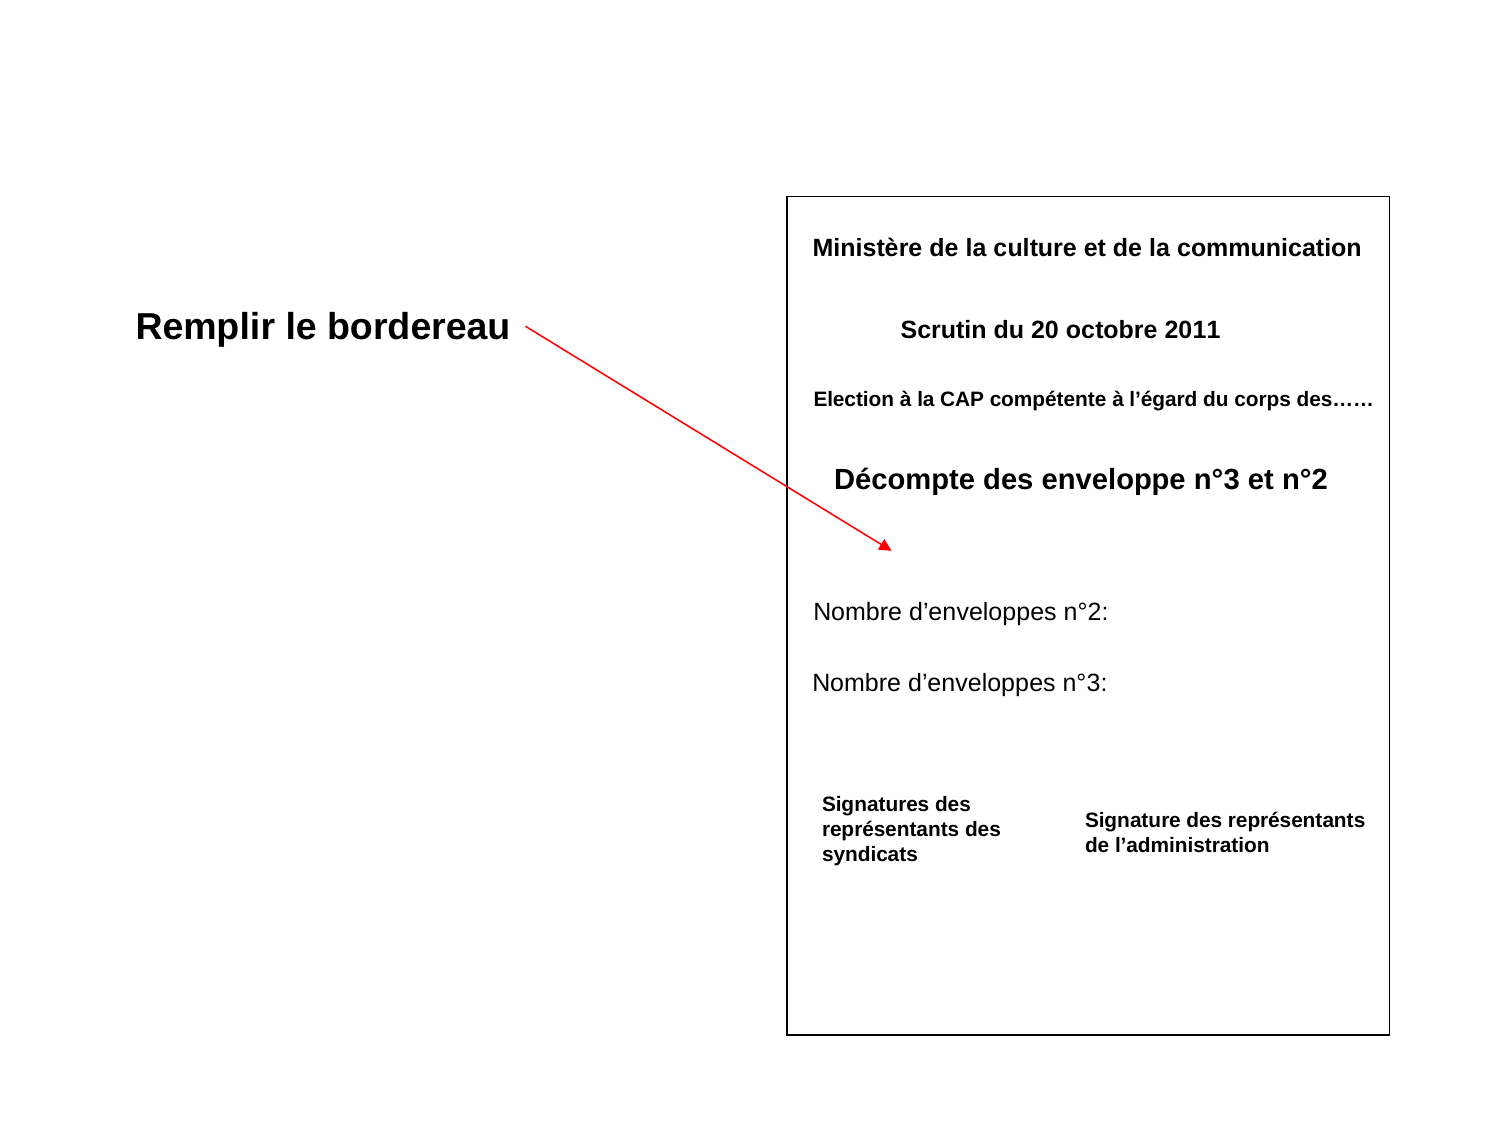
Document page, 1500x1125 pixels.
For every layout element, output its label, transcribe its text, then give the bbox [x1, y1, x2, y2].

text_box Ministère de la culture et de la communication [797, 223, 1378, 269]
text_box Décompte des enveloppe n°3 et n°2 [819, 452, 1344, 503]
text_box Nombre d’enveloppes n°2: [798, 588, 1307, 634]
text_box Remplir le bordereau [120, 293, 526, 355]
text_box Nombre d’enveloppes n°3: [797, 659, 1124, 705]
text_box Signatures des représentants des syndicats [807, 782, 1083, 874]
text_box Scrutin du 20 octobre 2011 [885, 305, 1237, 352]
text_box Signature des représentants de l’administration [1070, 798, 1381, 865]
text_box Election à la CAP compétente à l’égard du corps des…… [798, 361, 1400, 423]
